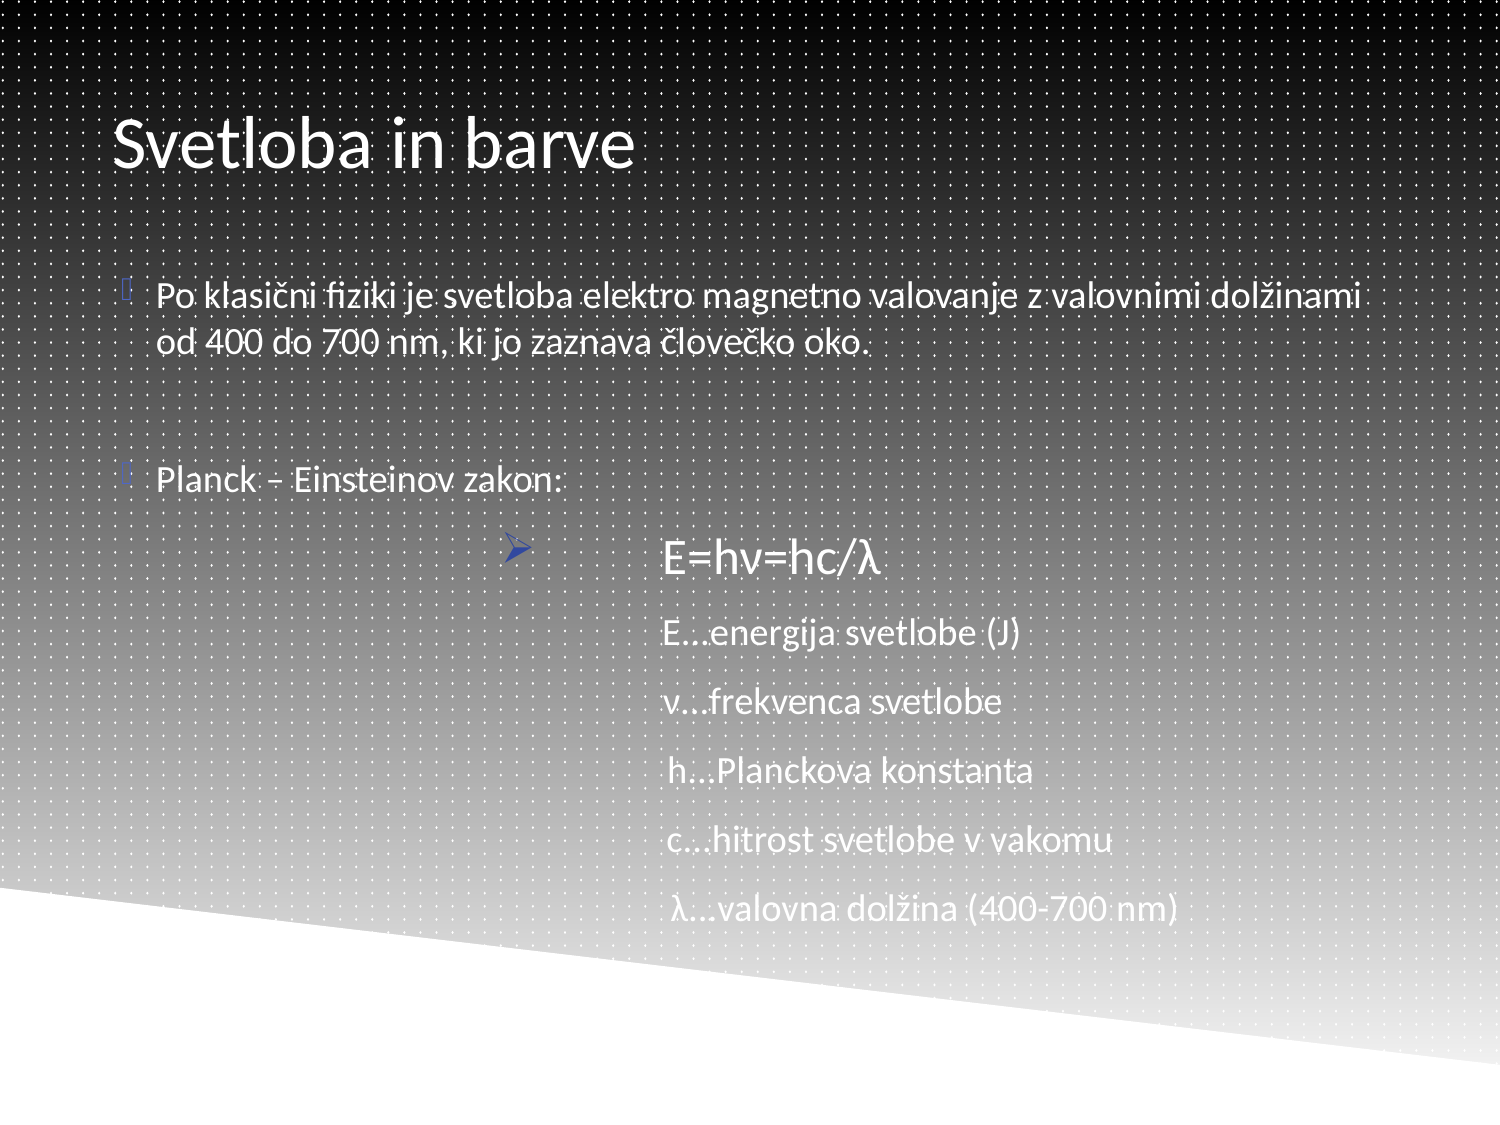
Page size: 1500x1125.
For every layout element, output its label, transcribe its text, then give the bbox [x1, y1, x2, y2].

title Svetloba in barve [112, 45, 1388, 233]
list Po klasični fiziki je svetloba elektro magnetno valovanje z valovnimi dolžinami od 400 do 700 nm, ki jo zaznava človečko oko. Planck – Einsteinov zakon: E=hν=hc/λ E...energija svetlobe (J) ν...frekvenca svetlobe h...Planckova konstanta c...hitrost svetlobe v vakomu λ...valovna dolžina (400-700 nm) [112, 262, 1388, 941]
